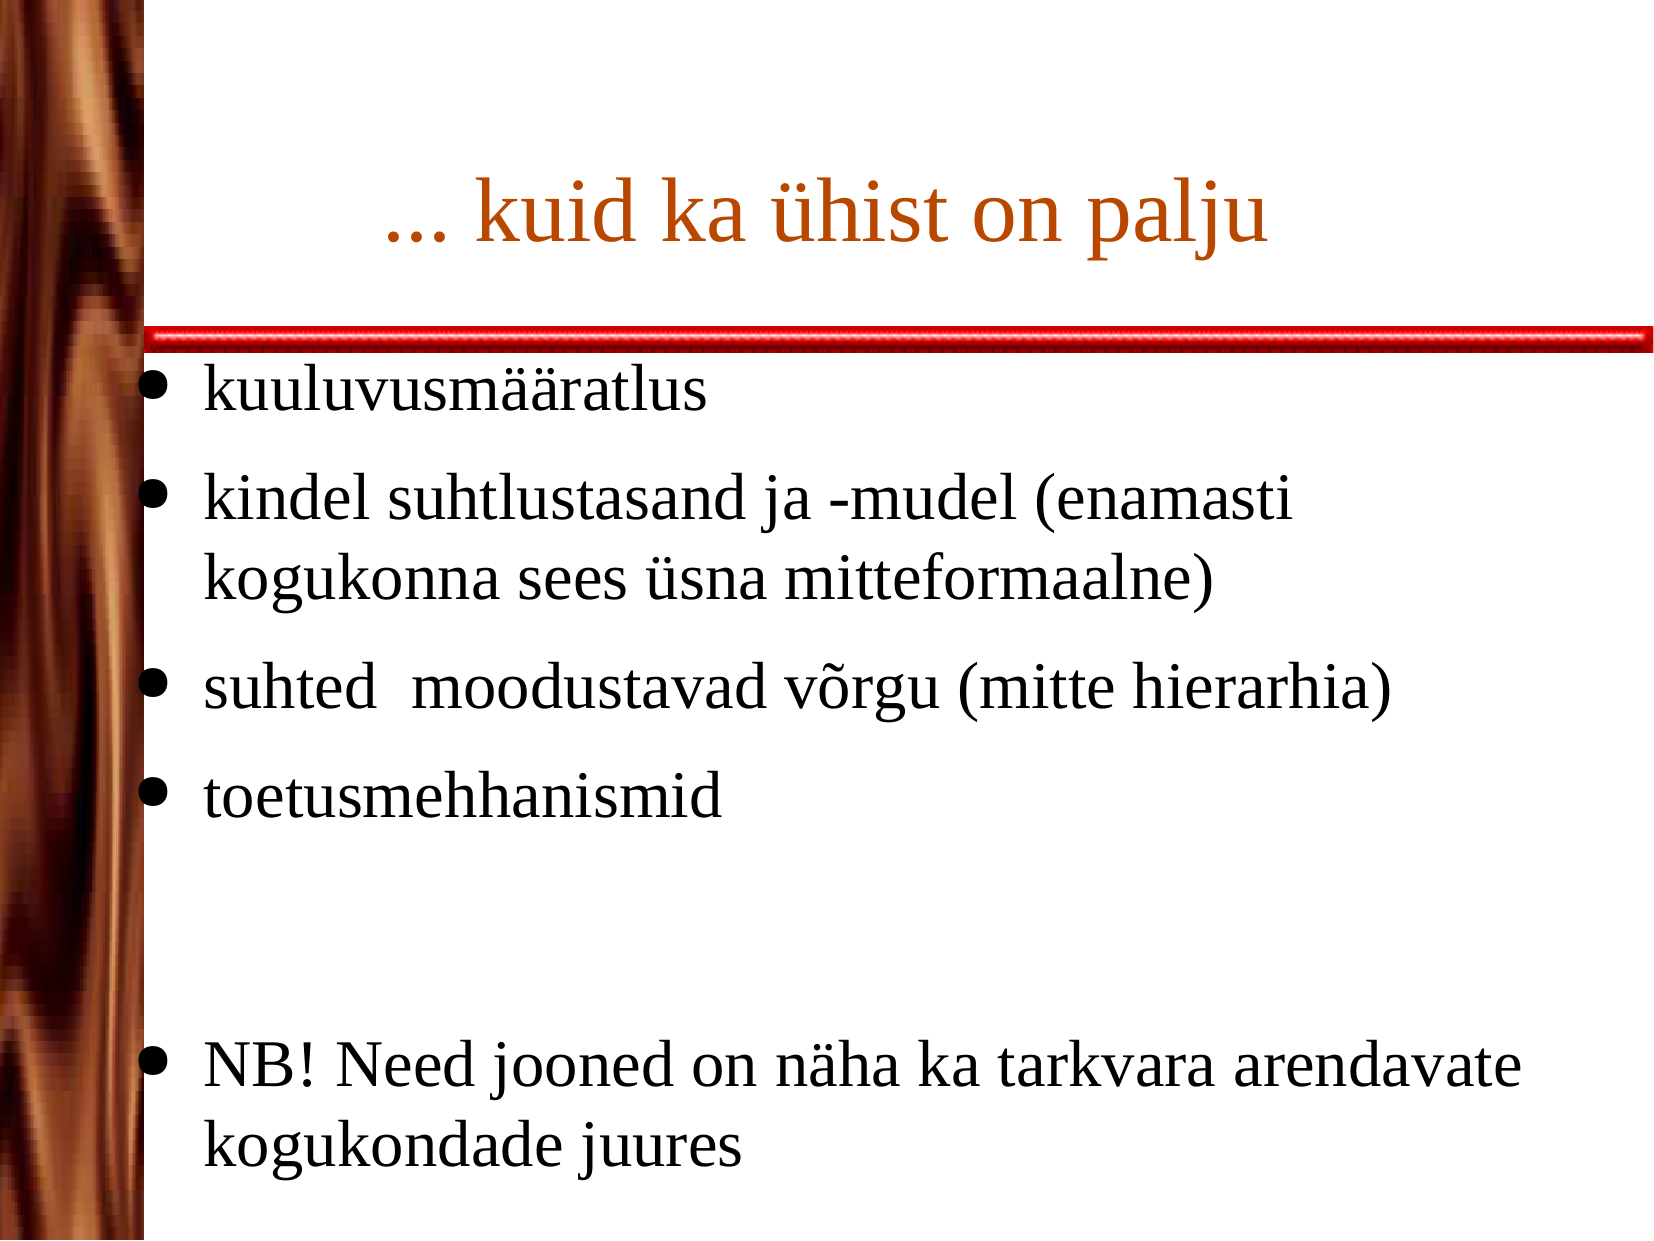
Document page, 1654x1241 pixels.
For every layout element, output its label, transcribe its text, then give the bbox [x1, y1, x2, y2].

title ... kuid ka ühist on palju [121, 100, 1533, 312]
list kuuluvusmääratlus kindel suhtlustasand ja -mudel (enamasti kogukonna sees üsna mitteformaalne) suhted moodustavad võrgu (mitte hierarhia) toetusmehhanismid NB! Need jooned on näha ka tarkvara arendavate kogukondade juures [121, 344, 1533, 1175]
picture [0, 0, 1654, 1240]
